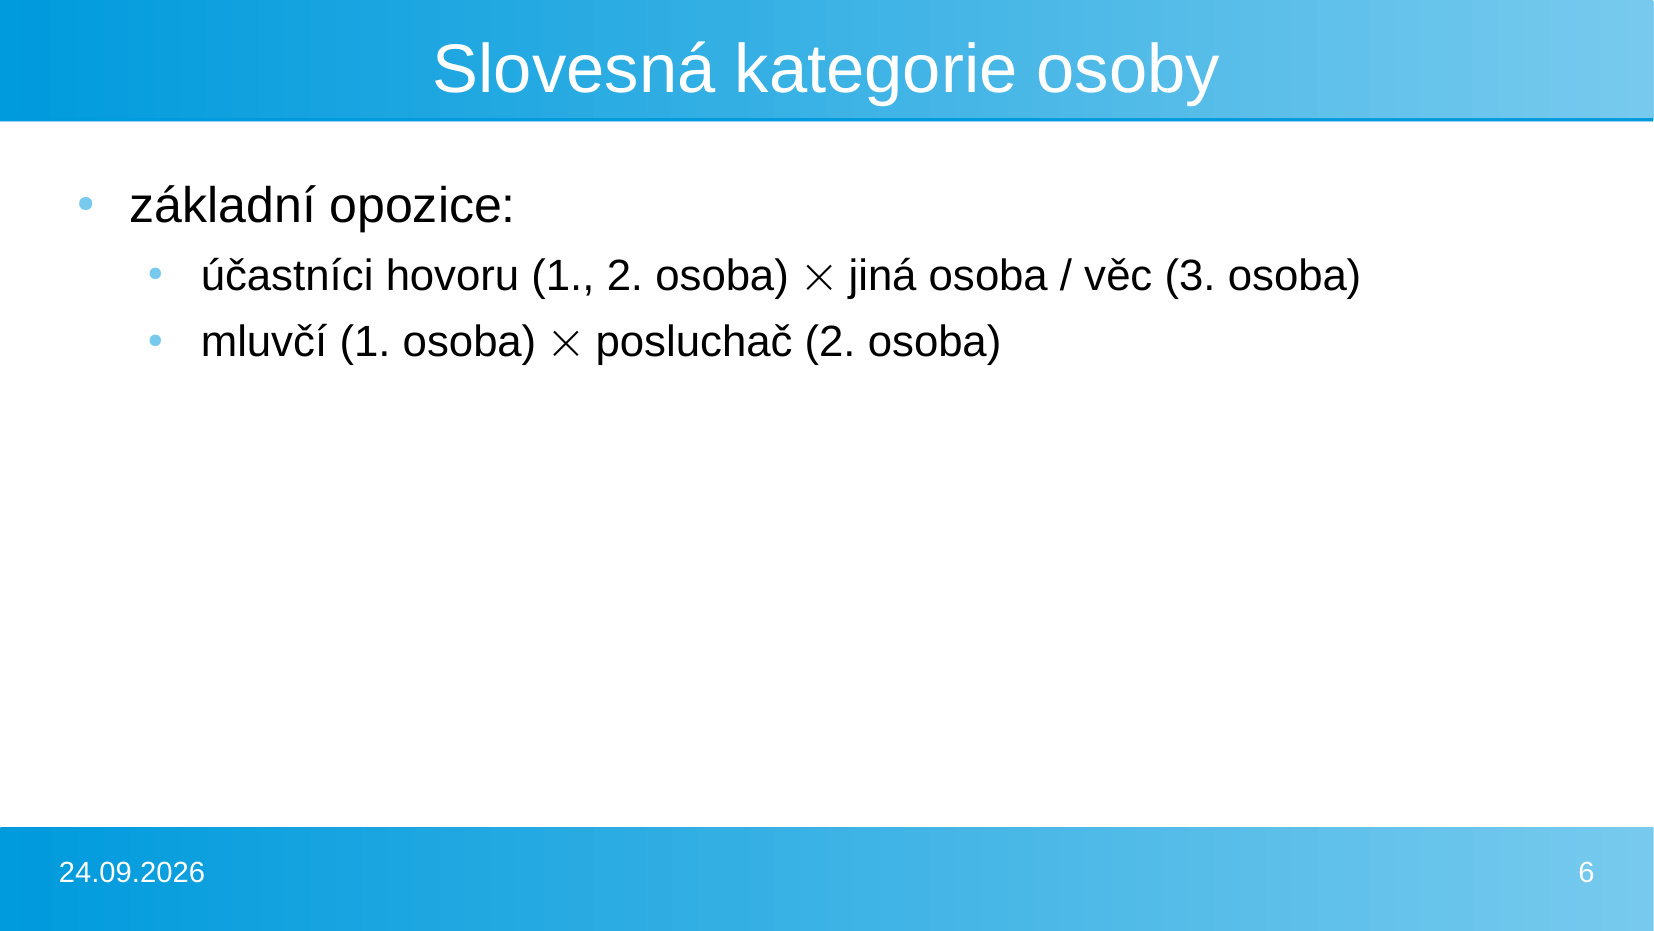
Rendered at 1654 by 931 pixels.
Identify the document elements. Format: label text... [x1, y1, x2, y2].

list základní opozice: účastníci hovoru (1., 2. osoba)  jiná osoba / věc (3. osoba) mluvčí (1. osoba)  posluchač (2. osoba) [59, 177, 1595, 768]
title Slovesná kategorie osoby [59, 29, 1595, 108]
